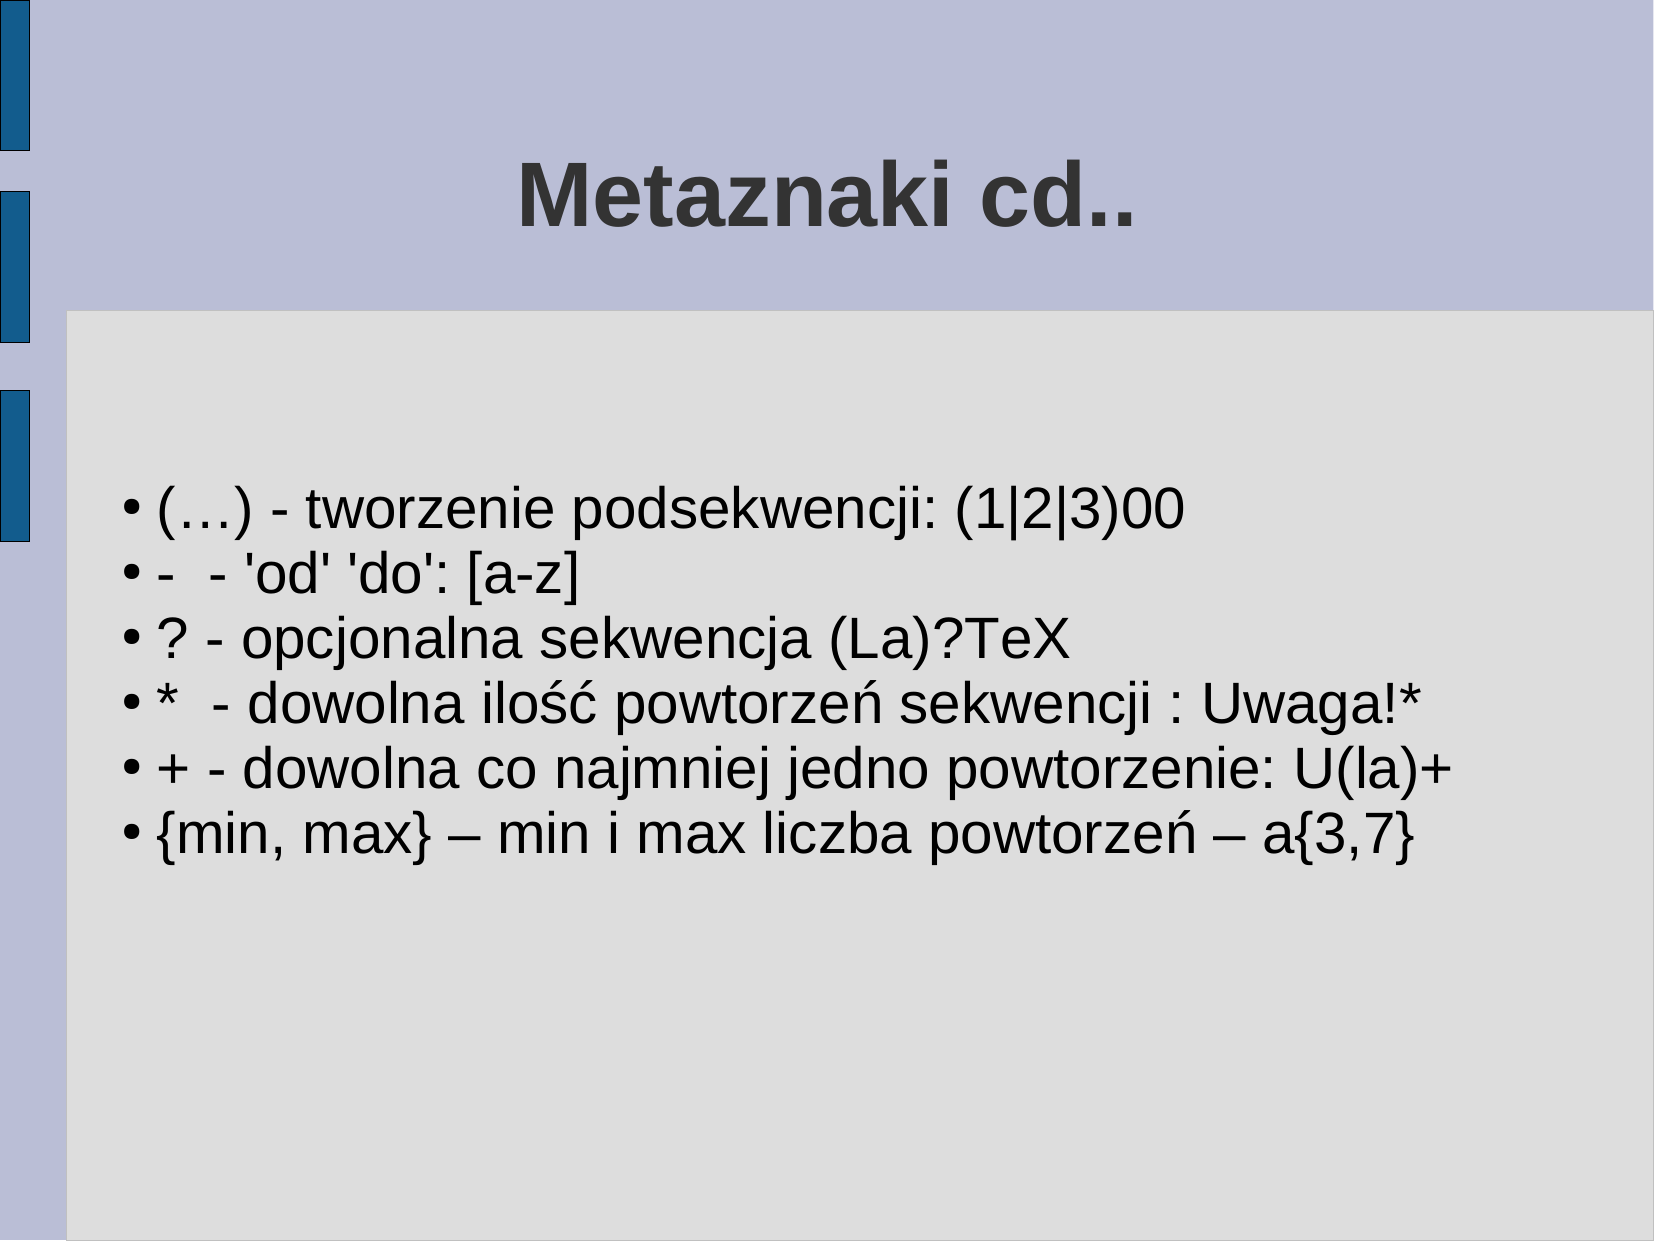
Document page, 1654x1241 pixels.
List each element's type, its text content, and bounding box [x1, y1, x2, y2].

title Metaznaki cd.. [121, 91, 1534, 299]
subtitle (…) - tworzenie podsekwencji: (1|2|3)00 - - 'od' 'do': [a-z] ? - opcjonalna sekwencja (La)?TeX * - dowolna ilość powtorzeń sekwencji : Uwaga!* + - dowolna co najmniej jedno powtorzenie: U(la)+ {min, max} – min i max liczba powtorzeń – a{3,7} [121, 344, 1534, 1127]
